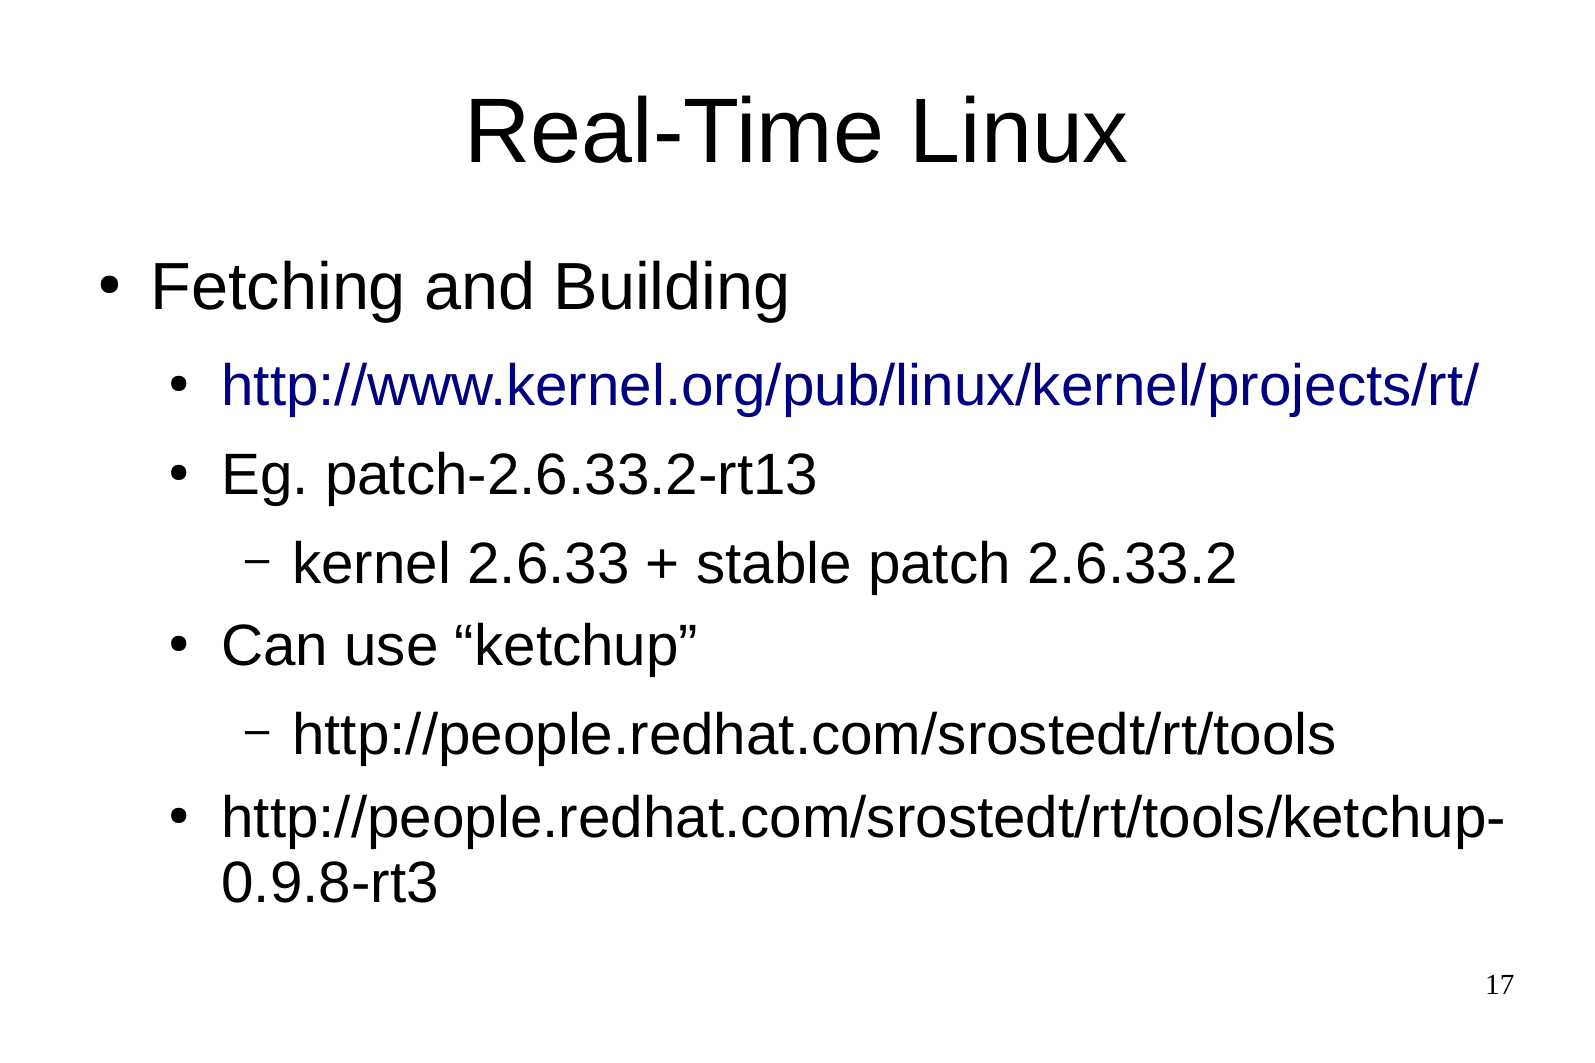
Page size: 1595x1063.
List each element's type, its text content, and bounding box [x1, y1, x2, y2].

title Real-Time Linux [79, 42, 1515, 220]
list Fetching and Building http://www.kernel.org/pub/linux/kernel/projects/rt/ Eg. patch-2.6.33.2-rt13 kernel 2.6.33 + stable patch 2.6.33.2 Can use “ketchup” http://people.redhat.com/srostedt/rt/tools http://people.redhat.com/srostedt/rt/tools/ketchup-0.9.8-rt3 [79, 248, 1515, 951]
